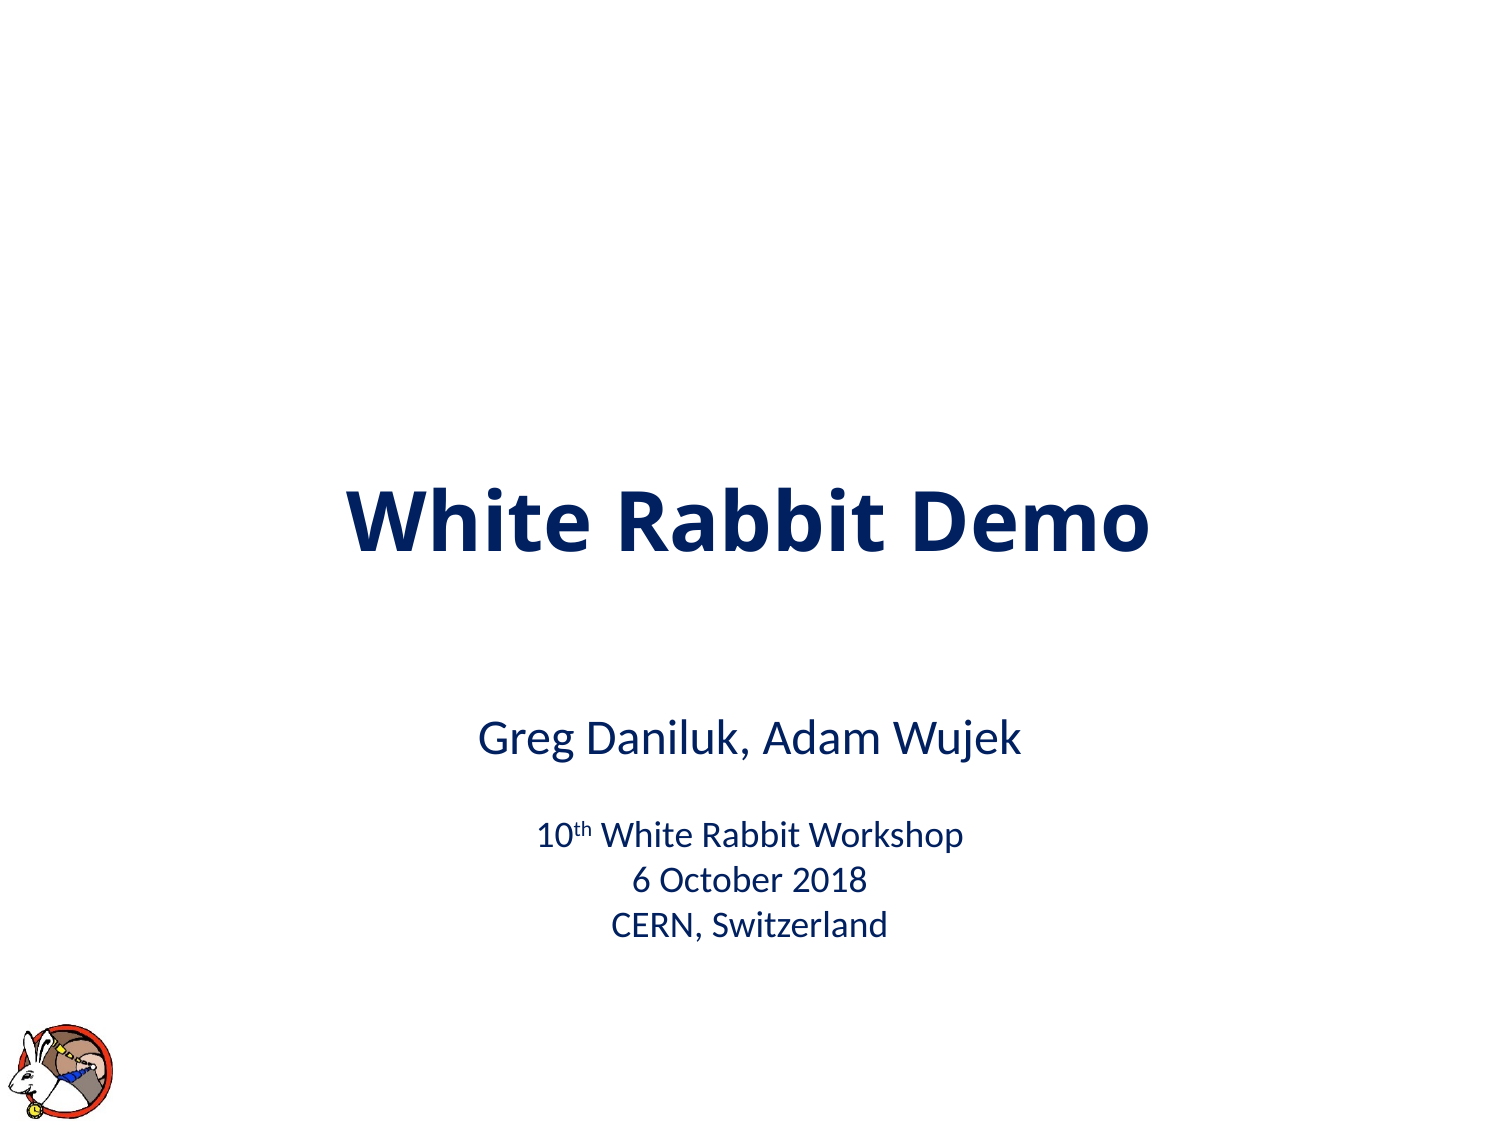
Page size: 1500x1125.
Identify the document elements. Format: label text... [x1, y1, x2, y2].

text_box White Rabbit Demo [112, 184, 1388, 576]
picture [7, 1024, 113, 1121]
text_box Greg Daniluk, Adam Wujek 10th White Rabbit Workshop 6 October 2018 CERN, Switzerland [187, 697, 1313, 1007]
